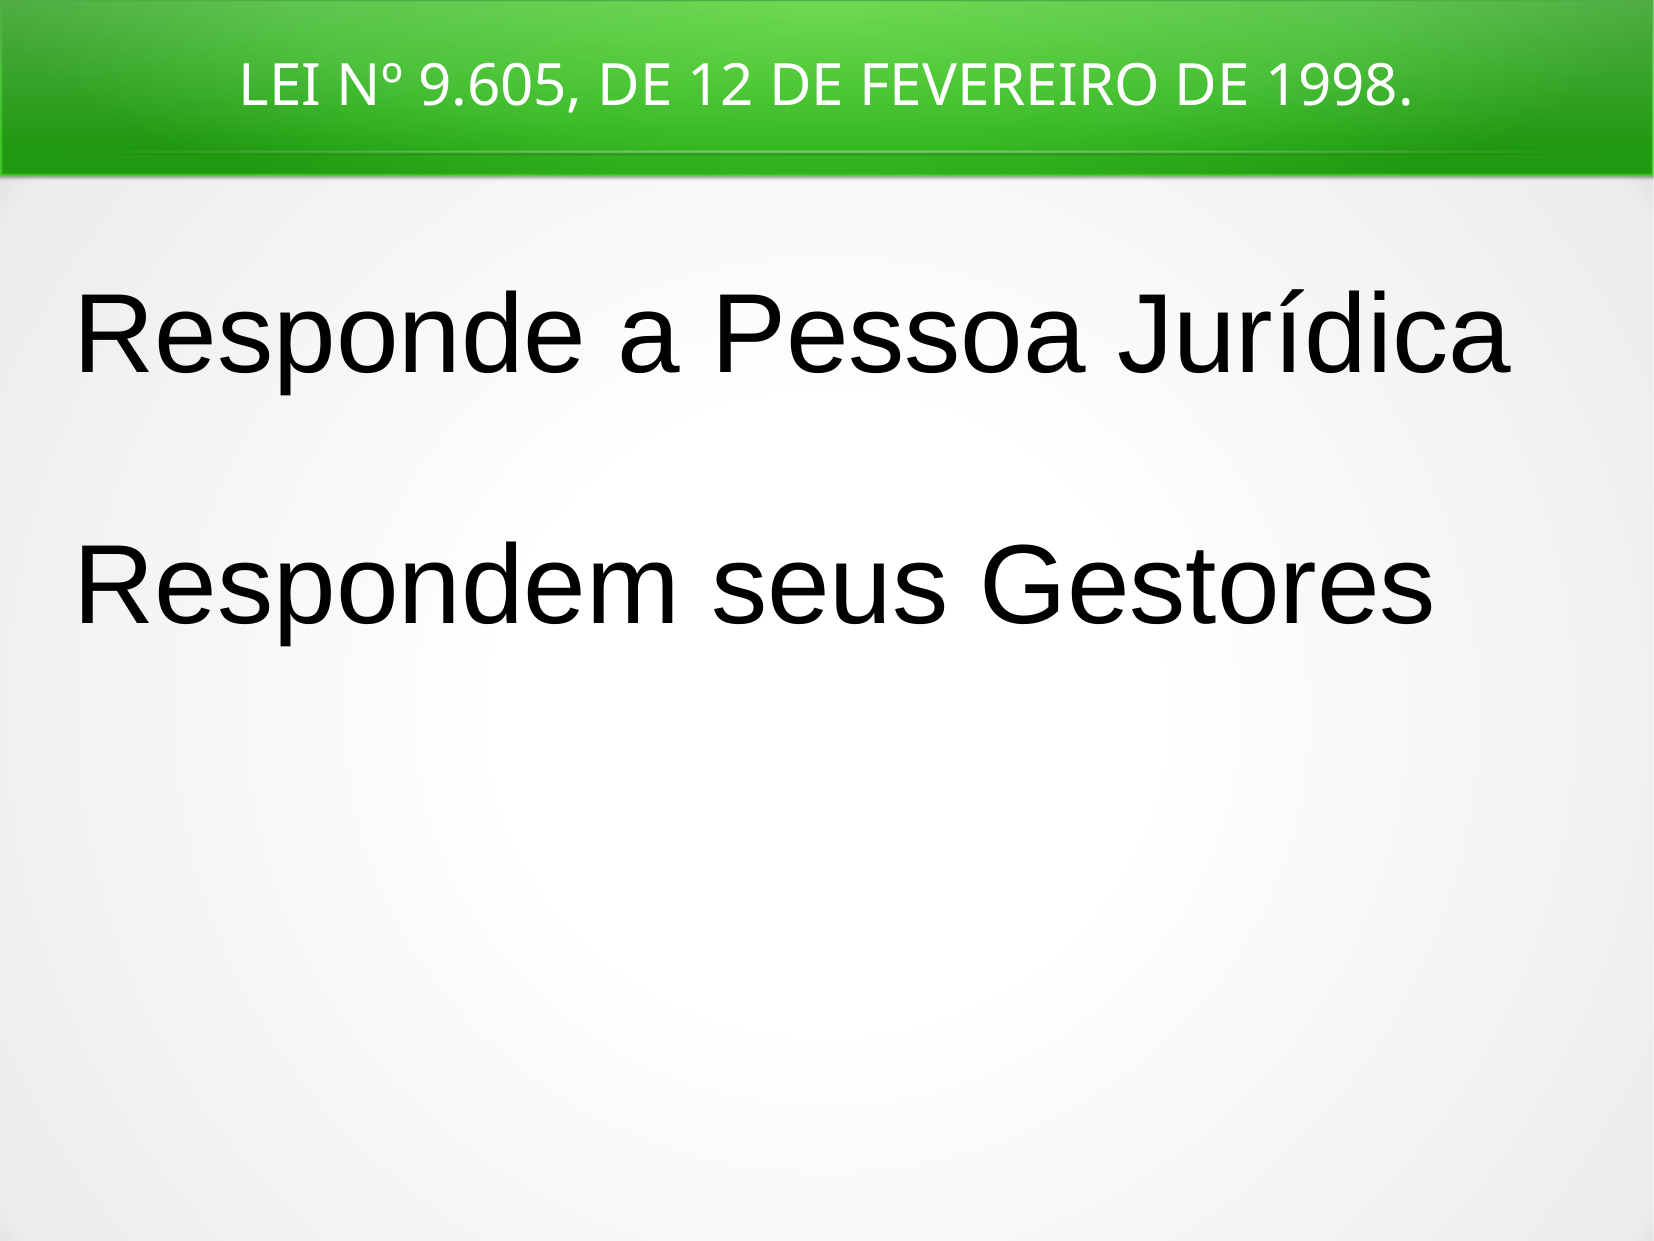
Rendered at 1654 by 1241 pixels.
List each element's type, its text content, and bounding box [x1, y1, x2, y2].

picture [0, 0, 1654, 1241]
title LEI Nº 9.605, DE 12 DE FEVEREIRO DE 1998. [82, 11, 1571, 154]
text_box Responde a Pessoa Jurídica Respondem seus Gestores [59, 263, 1607, 1202]
